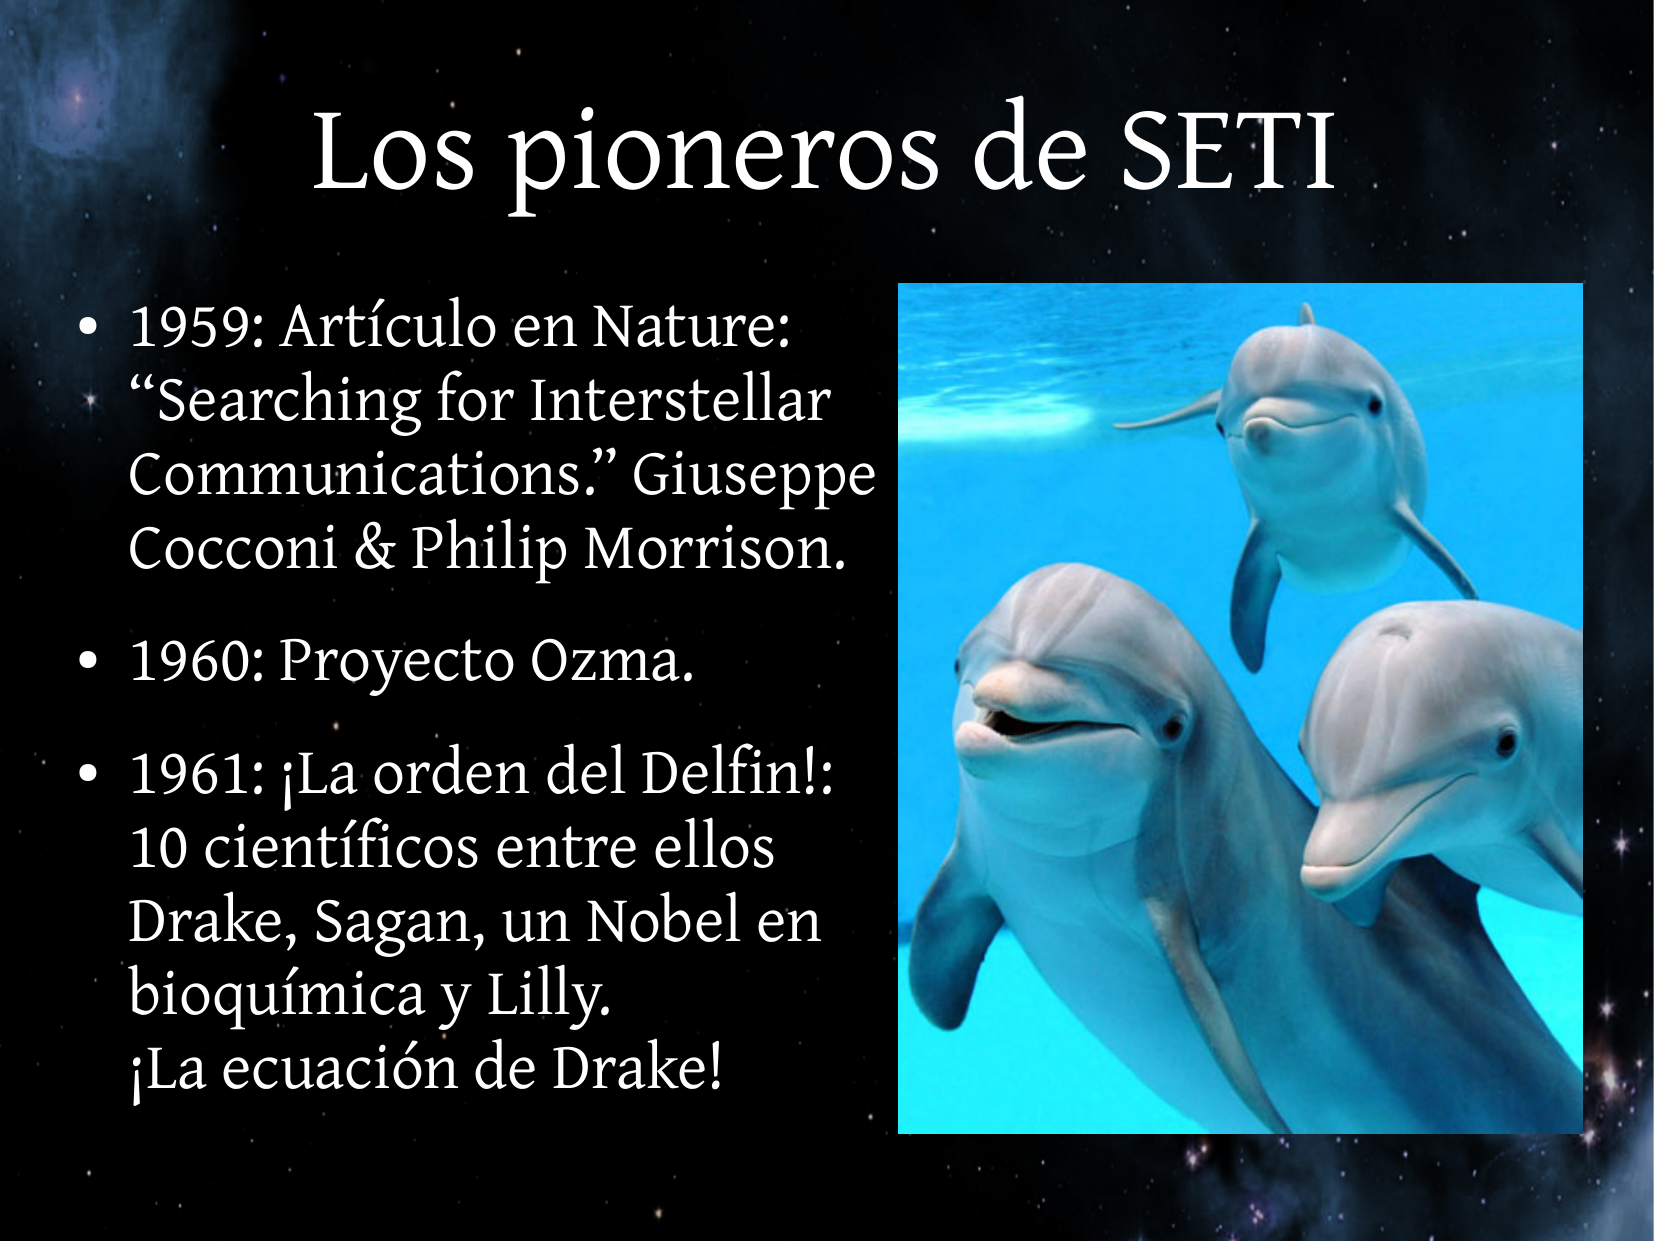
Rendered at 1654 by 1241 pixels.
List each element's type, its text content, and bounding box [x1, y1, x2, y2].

title Los pioneros de SETI [82, 49, 1571, 257]
list 1959: Artículo en Nature: “Searching for Interstellar Communications.” Giuseppe Cocconi & Philip Morrison. 1960: Proyecto Ozma. 1961: ¡La orden del Delfin!: 10 científicos entre ellos Drake, Sagan, un Nobel en bioquímica y Lilly. ¡La ecuación de Drake! [59, 290, 886, 1170]
picture [0, 0, 1654, 1241]
